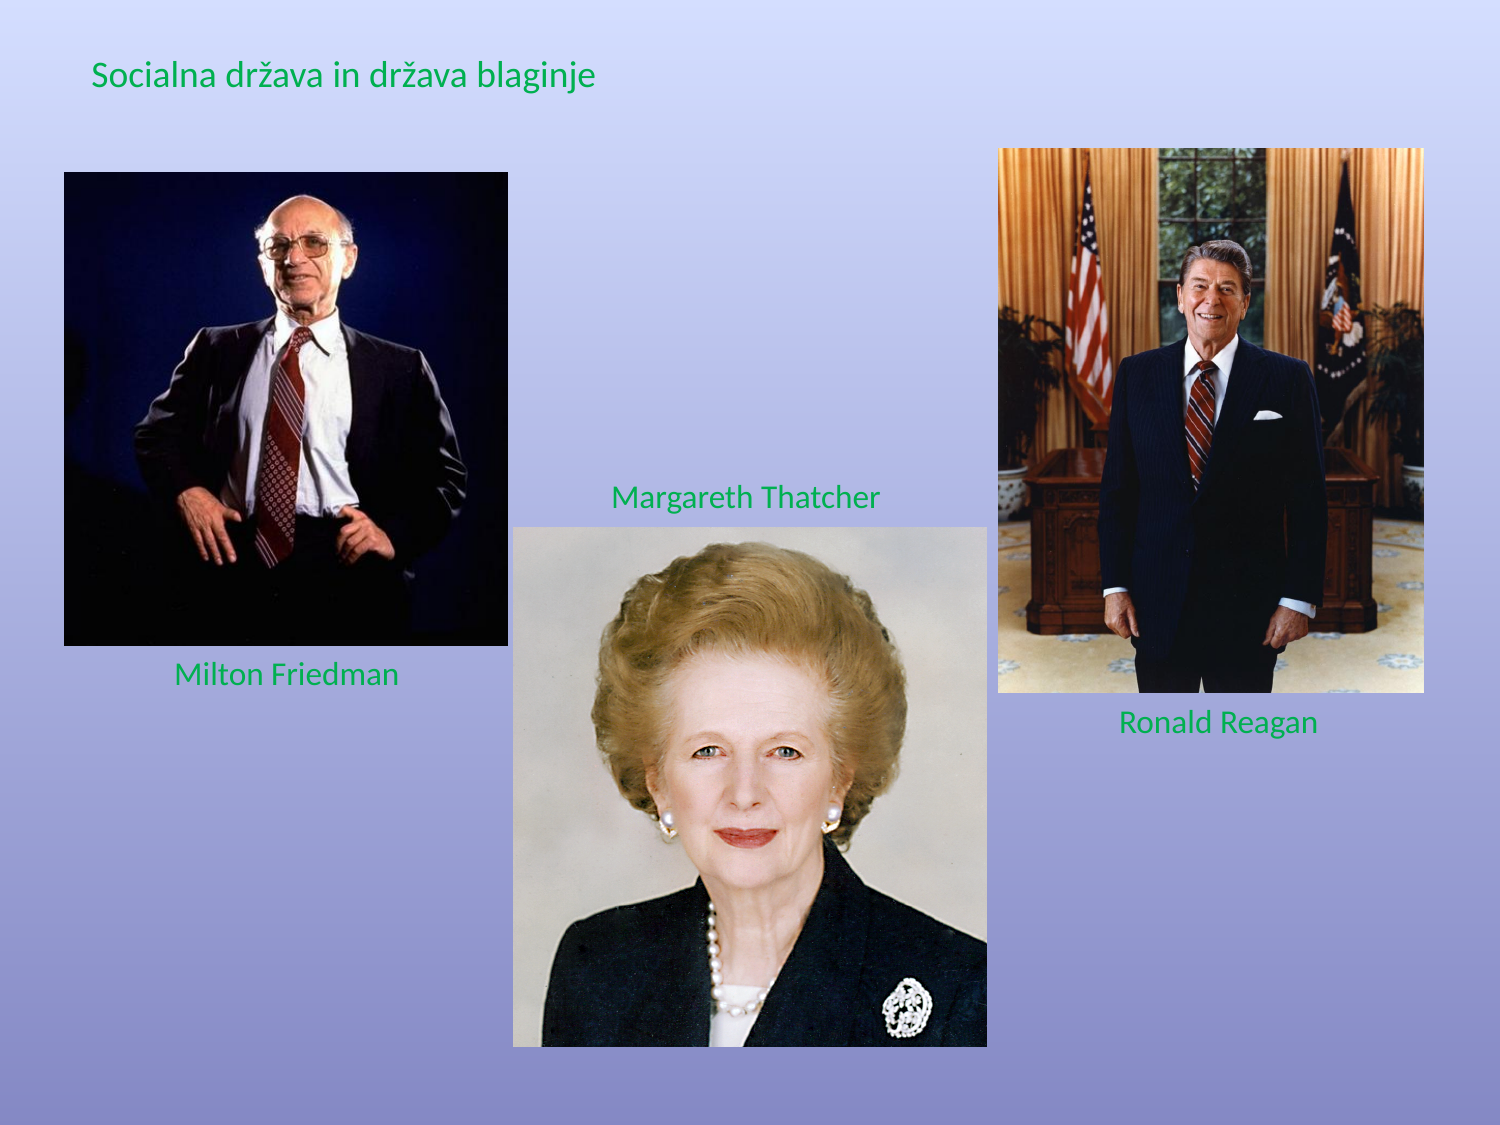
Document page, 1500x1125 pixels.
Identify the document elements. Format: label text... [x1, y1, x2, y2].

picture [64, 172, 508, 646]
text_box Socialna država in država blaginje [76, 42, 762, 103]
picture [513, 527, 987, 1047]
text_box Milton Friedman [159, 645, 443, 700]
text_box Margareth Thatcher [596, 467, 904, 523]
text_box Ronald Reagan [1104, 692, 1376, 748]
picture [998, 148, 1424, 693]
